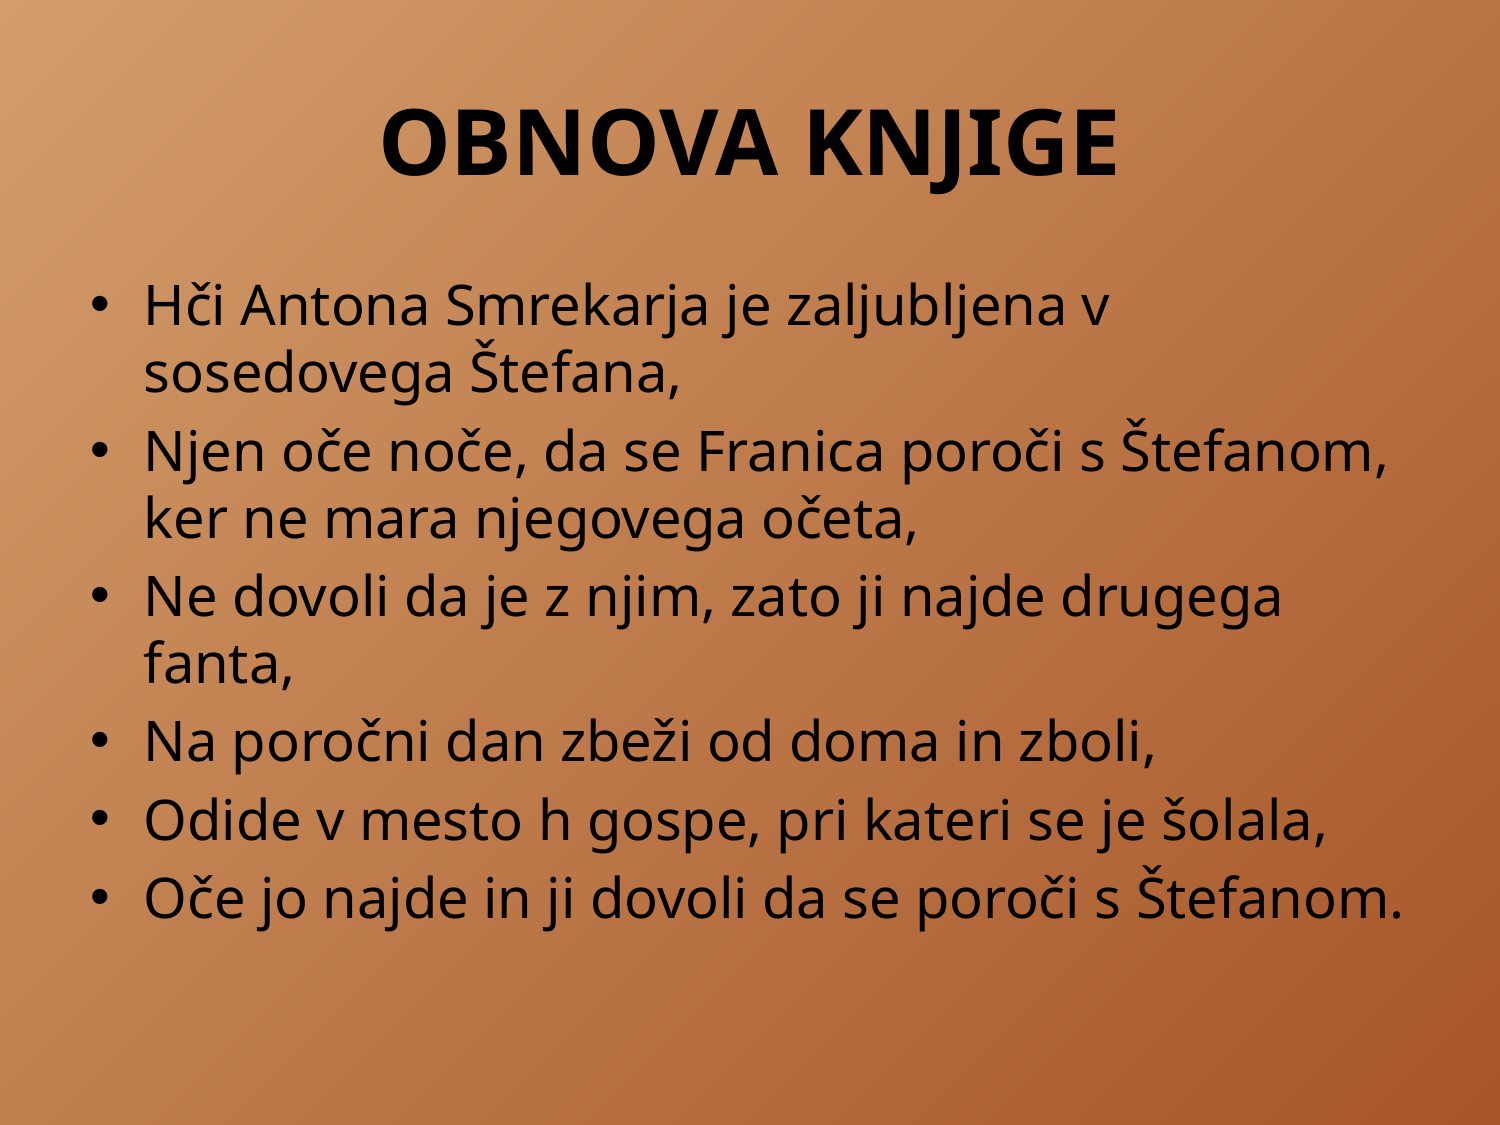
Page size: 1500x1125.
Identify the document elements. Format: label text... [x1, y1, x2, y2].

title OBNOVA KNJIGE [75, 45, 1425, 233]
list Hči Antona Smrekarja je zaljubljena v sosedovega Štefana, Njen oče noče, da se Franica poroči s Štefanom, ker ne mara njegovega očeta, Ne dovoli da je z njim, zato ji najde drugega fanta, Na poročni dan zbeži od doma in zboli, Odide v mesto h gospe, pri kateri se je šolala, Oče jo najde in ji dovoli da se poroči s Štefanom. [75, 262, 1425, 1005]
